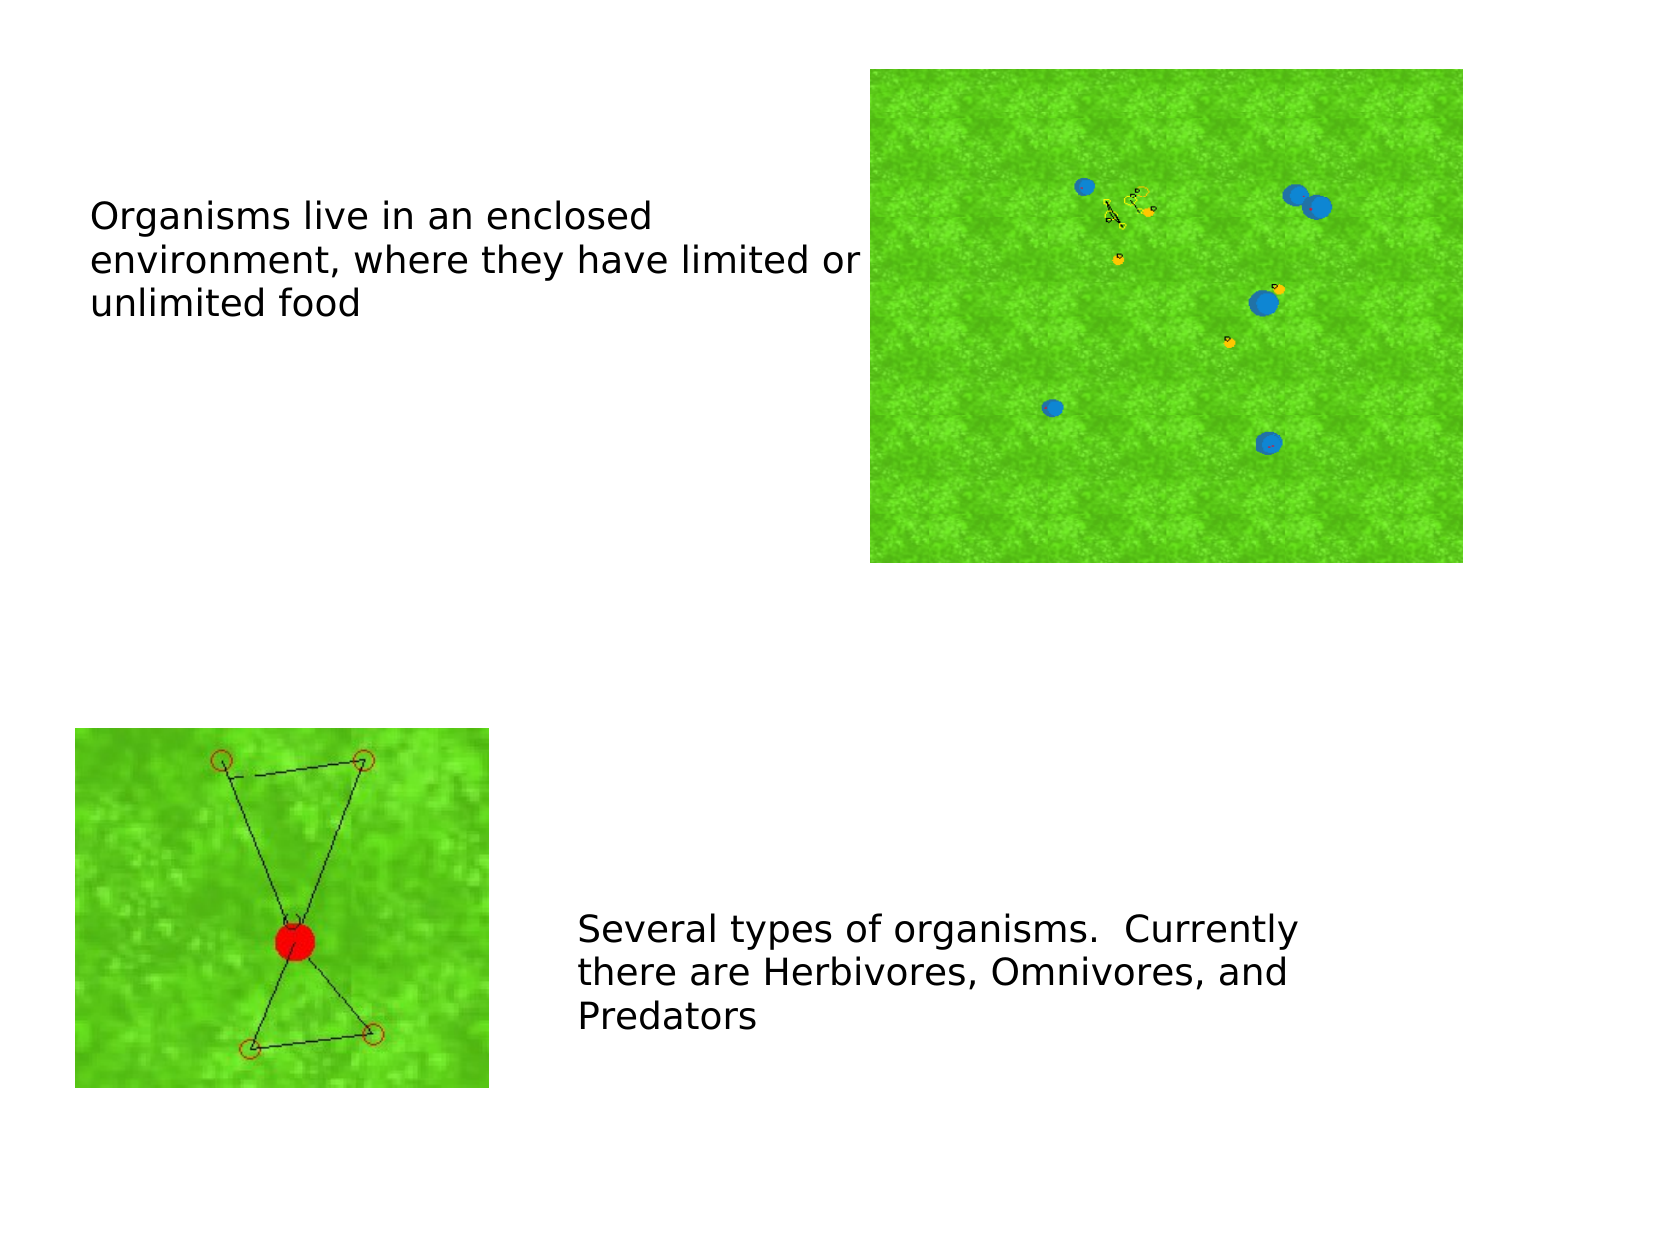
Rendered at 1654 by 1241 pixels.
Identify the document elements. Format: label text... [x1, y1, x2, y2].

text_box Organisms live in an enclosed environment, where they have limited or unlimited food [75, 187, 870, 488]
picture [75, 728, 489, 1088]
picture [870, 69, 1463, 563]
text_box Several types of organisms. Currently there are Herbivores, Omnivores, and Predators [562, 900, 1351, 1046]
